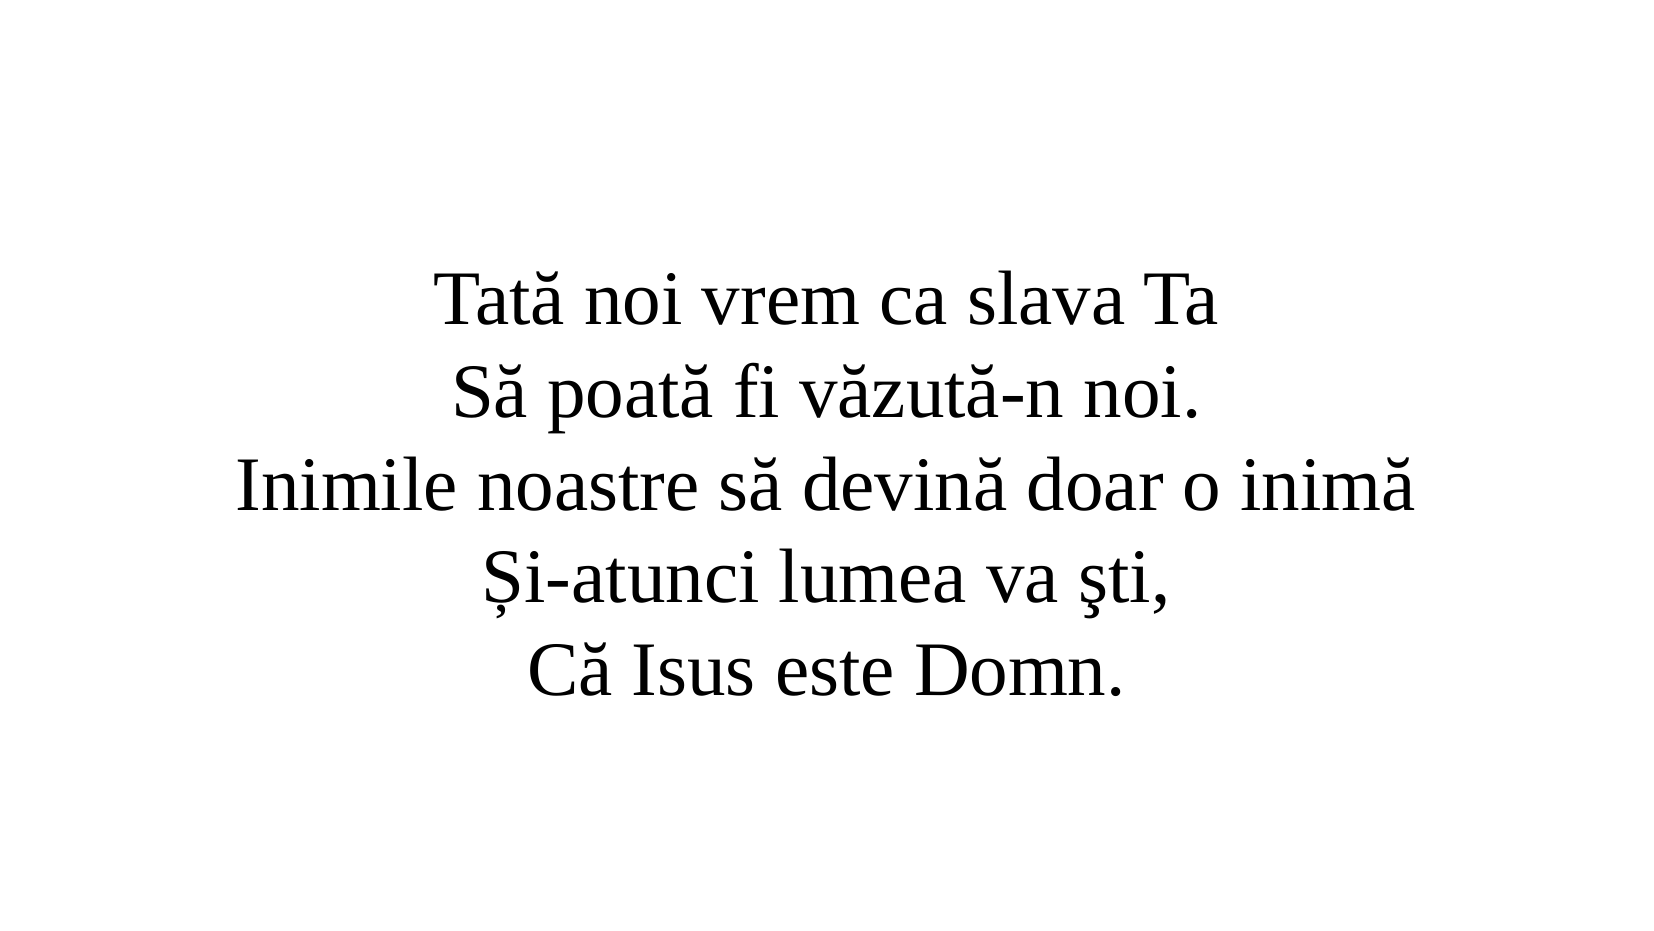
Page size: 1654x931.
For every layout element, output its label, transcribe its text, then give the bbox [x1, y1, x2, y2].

subtitle Tată noi vrem ca slava Ta Să poată fi văzută-n noi. Inimile noastre să devină doar o inimă Și-atunci lumea va şti, Că Isus este Domn. [0, 240, 1654, 680]
